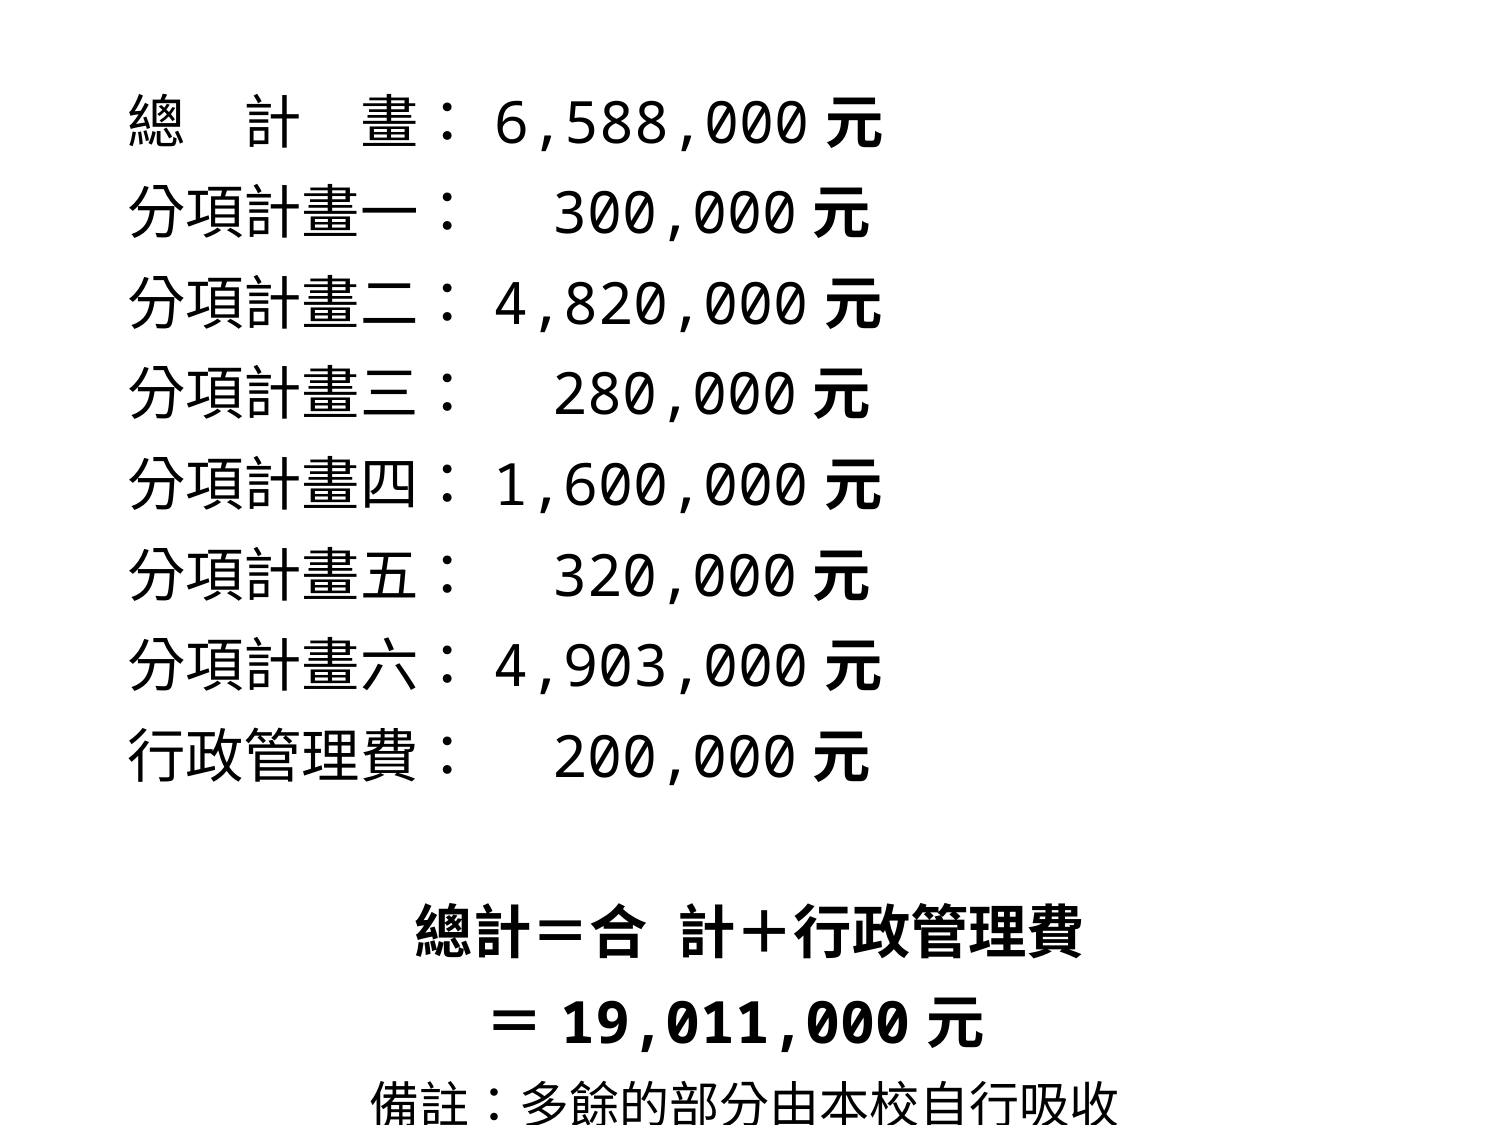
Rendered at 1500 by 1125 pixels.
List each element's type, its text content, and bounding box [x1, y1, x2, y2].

list 總 計 畫：6,588,000元 分項計畫一： 300,000元 分項計畫二：4,820,000元 分項計畫三： 280,000元 分項計畫四：1,600,000元 分項計畫五： 320,000元 分項計畫六：4,903,000元 行政管理費： 200,000元 總計＝合 計＋行政管理費 ＝19,011,000元 備註：多餘的部分由本校自行吸收 [112, 75, 1388, 1062]
